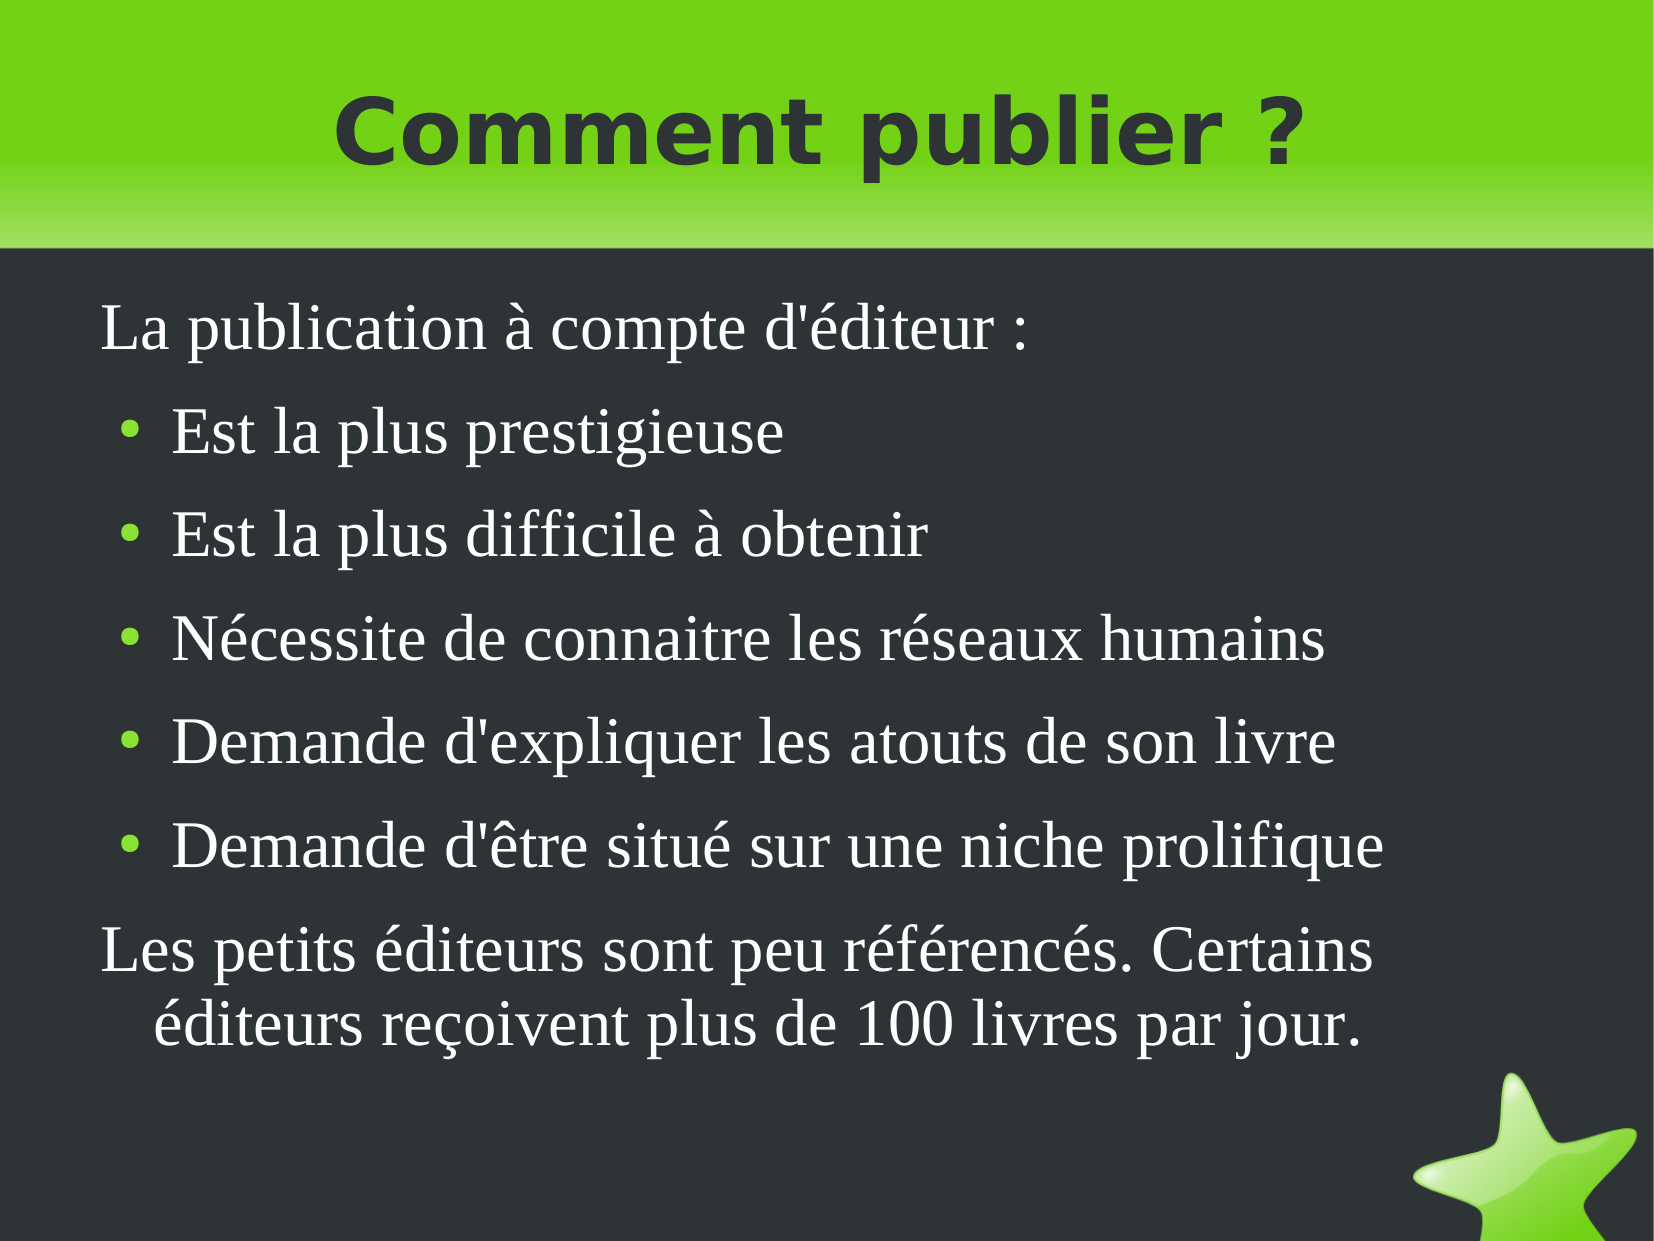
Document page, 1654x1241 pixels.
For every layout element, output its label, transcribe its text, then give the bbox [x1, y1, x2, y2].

title Comment publier ? [76, 36, 1565, 229]
list La publication à compte d'éditeur : Est la plus prestigieuse Est la plus difficile à obtenir Nécessite de connaitre les réseaux humains Demande d'expliquer les atouts de son livre Demande d'être situé sur une niche prolifique Les petits éditeurs sont peu référencés. Certains éditeurs reçoivent plus de 100 livres par jour. [82, 290, 1571, 1114]
picture [0, 0, 1654, 1241]
